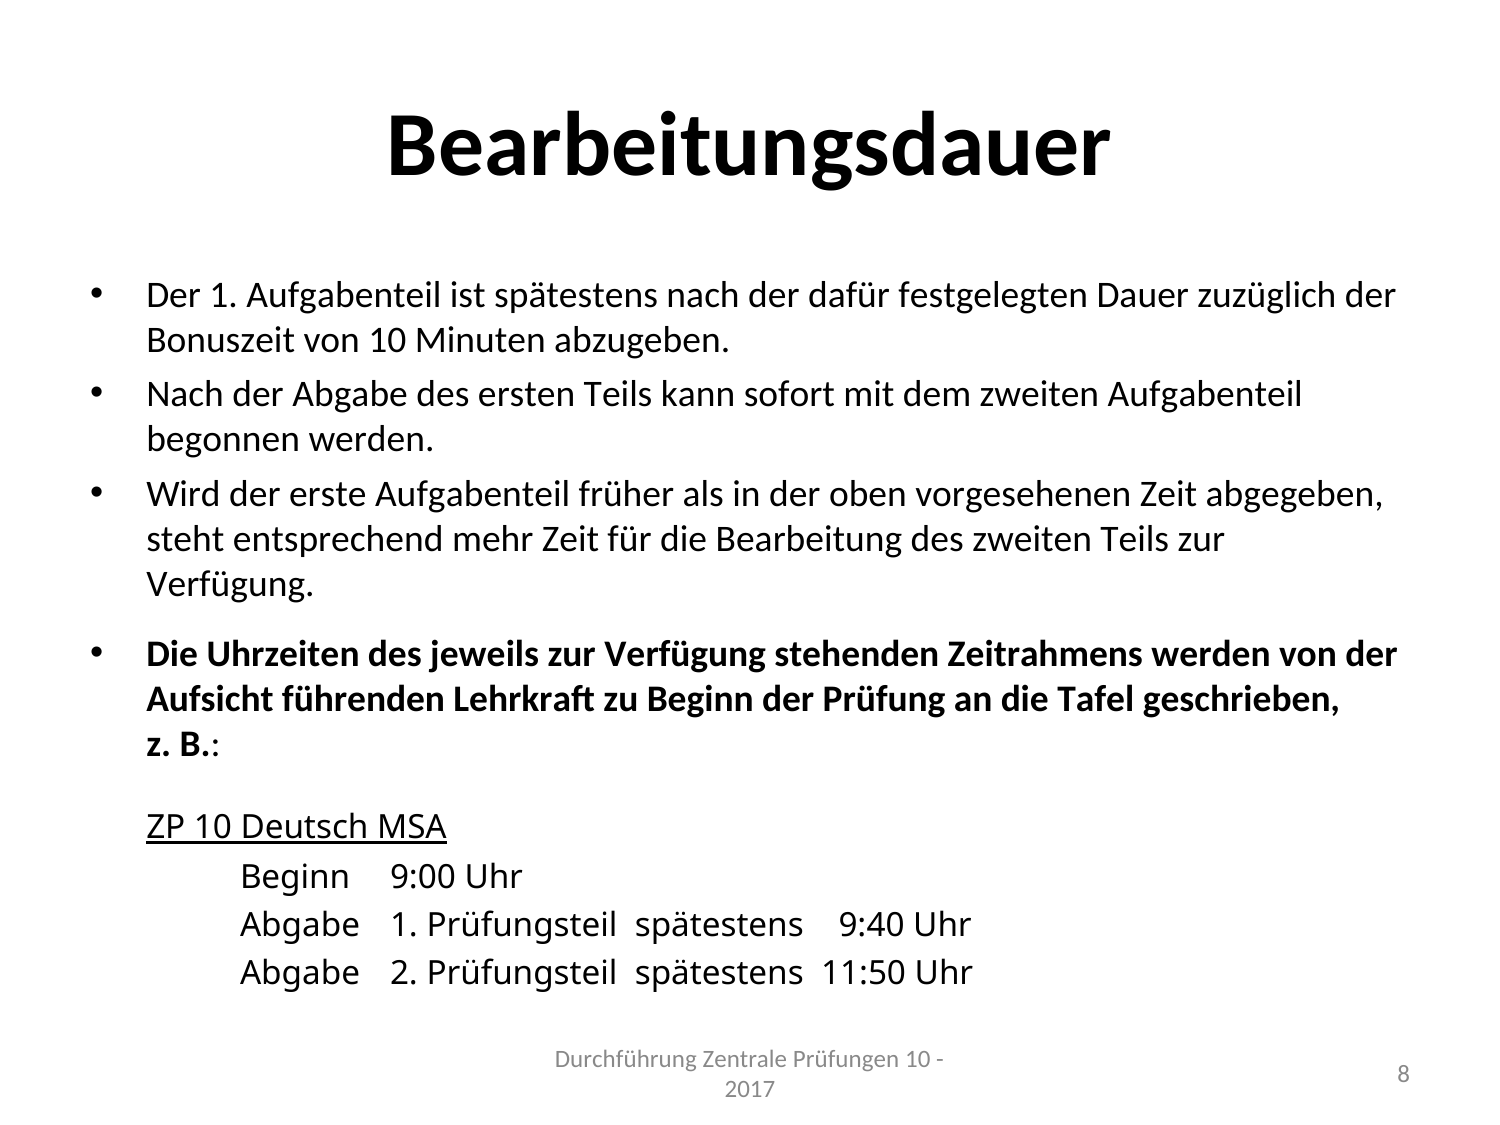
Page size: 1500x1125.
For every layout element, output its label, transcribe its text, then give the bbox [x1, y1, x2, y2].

text_box Durchführung Zentrale Prüfungen 10 - 2017 [512, 1042, 988, 1103]
title Bearbeitungsdauer [75, 45, 1426, 233]
text_box <Foliennummer> [1074, 1042, 1426, 1103]
list Der 1. Aufgabenteil ist spätestens nach der dafür festgelegten Dauer zuzüglich der Bonuszeit von 10 Minuten abzugeben. Nach der Abgabe des ersten Teils kann sofort mit dem zweiten Aufgabenteil begonnen werden. Wird der erste Aufgabenteil früher als in der oben vorgesehenen Zeit abgegeben, steht entsprechend mehr Zeit für die Bearbeitung des zweiten Teils zur Verfügung. Die Uhrzeiten des jeweils zur Verfügung stehenden Zeitrahmens werden von der Aufsicht führenden Lehrkraft zu Beginn der Prüfung an die Tafel geschrieben, z. B.: ZP 10 Deutsch MSA Beginn 9:00 Uhr Abgabe 1. Prüfungsteil spätestens 9:40 Uhr Abgabe 2. Prüfungsteil spätestens 11:50 Uhr [75, 262, 1426, 1047]
